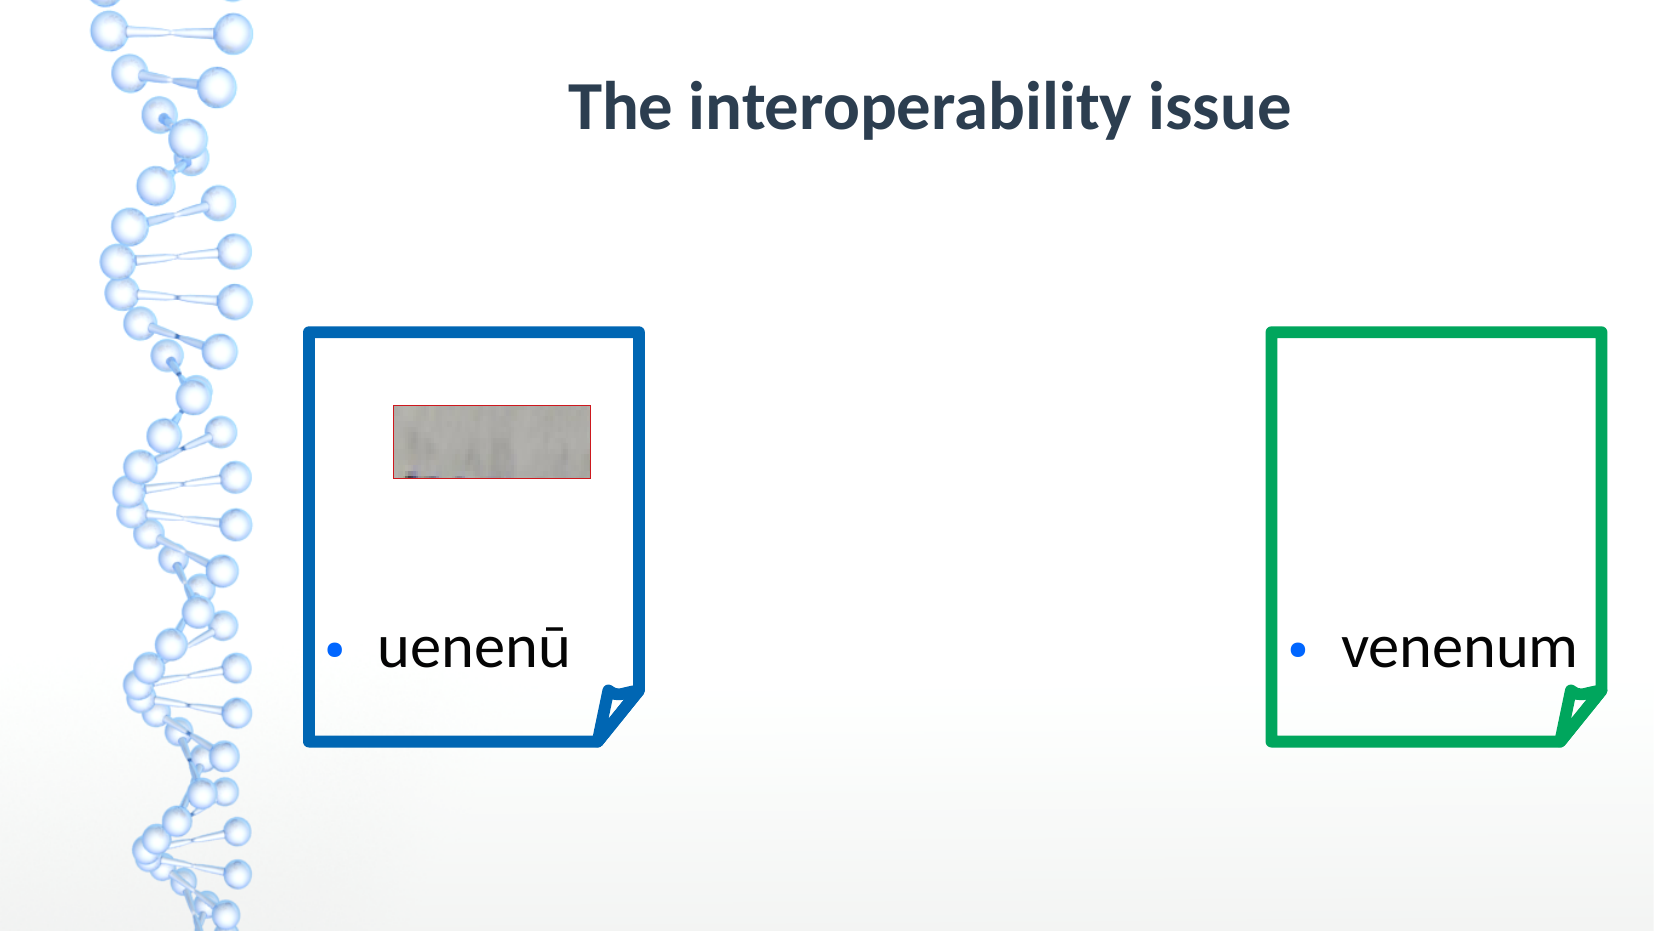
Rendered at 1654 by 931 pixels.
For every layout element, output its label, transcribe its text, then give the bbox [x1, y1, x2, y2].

list venenum [1278, 620, 1590, 703]
title The interoperability issue [265, 35, 1595, 189]
list uenenū [315, 620, 626, 703]
picture [0, 0, 1654, 931]
